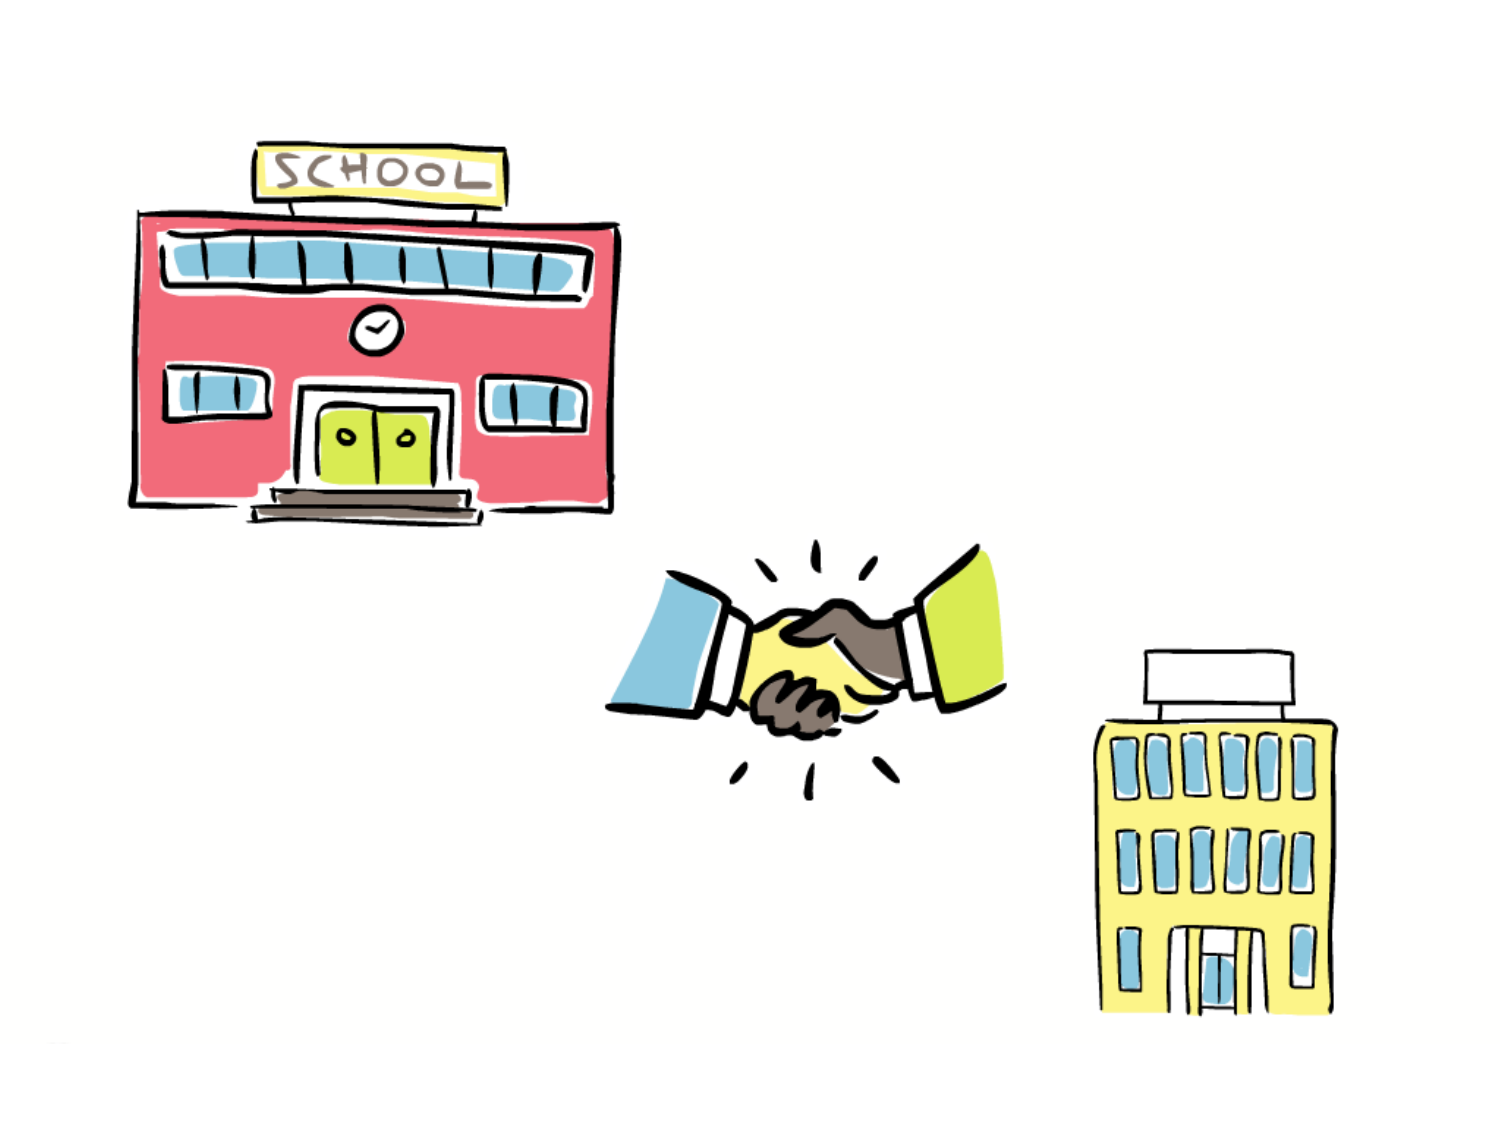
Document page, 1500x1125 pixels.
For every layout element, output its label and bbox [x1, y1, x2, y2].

picture [0, 81, 1500, 1044]
